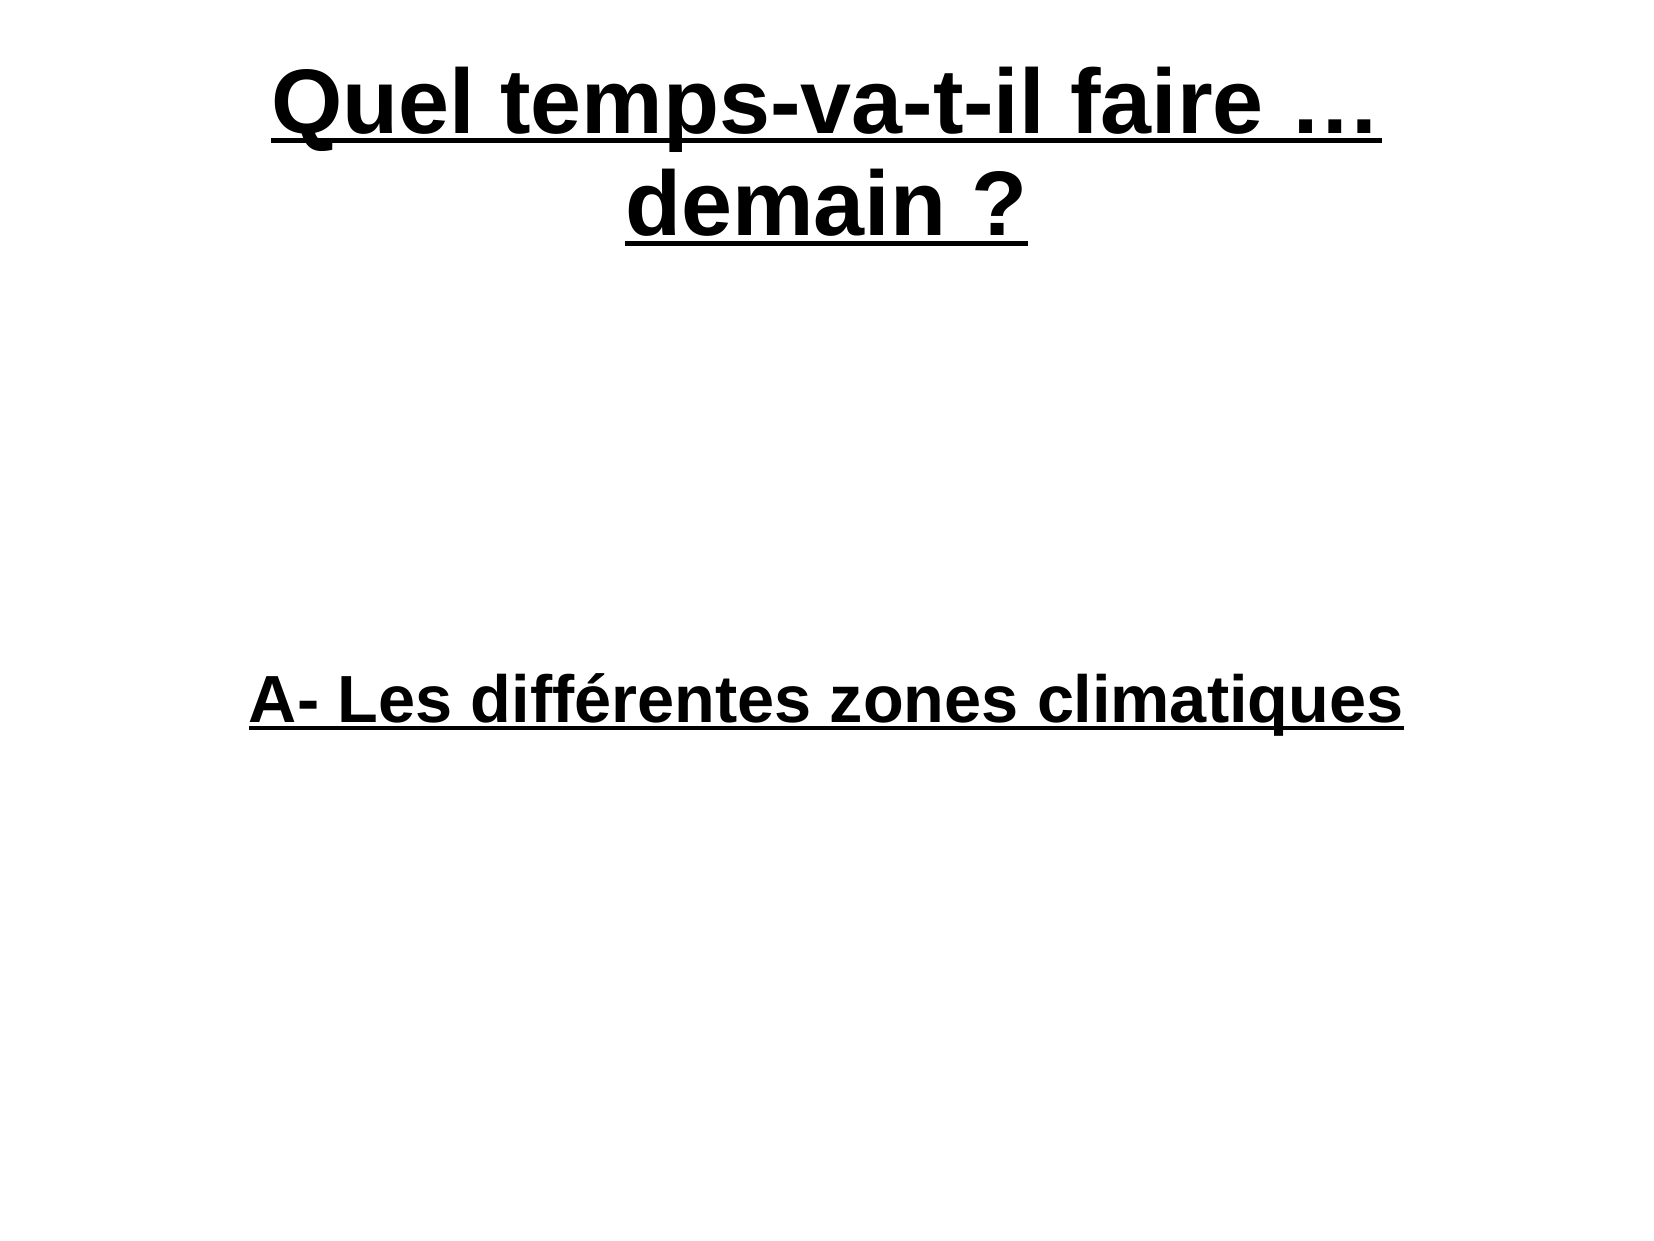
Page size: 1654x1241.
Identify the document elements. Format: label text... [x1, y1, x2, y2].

title Quel temps-va-t-il faire … demain ? [82, 49, 1571, 257]
subtitle A- Les différentes zones climatiques [82, 290, 1571, 1109]
